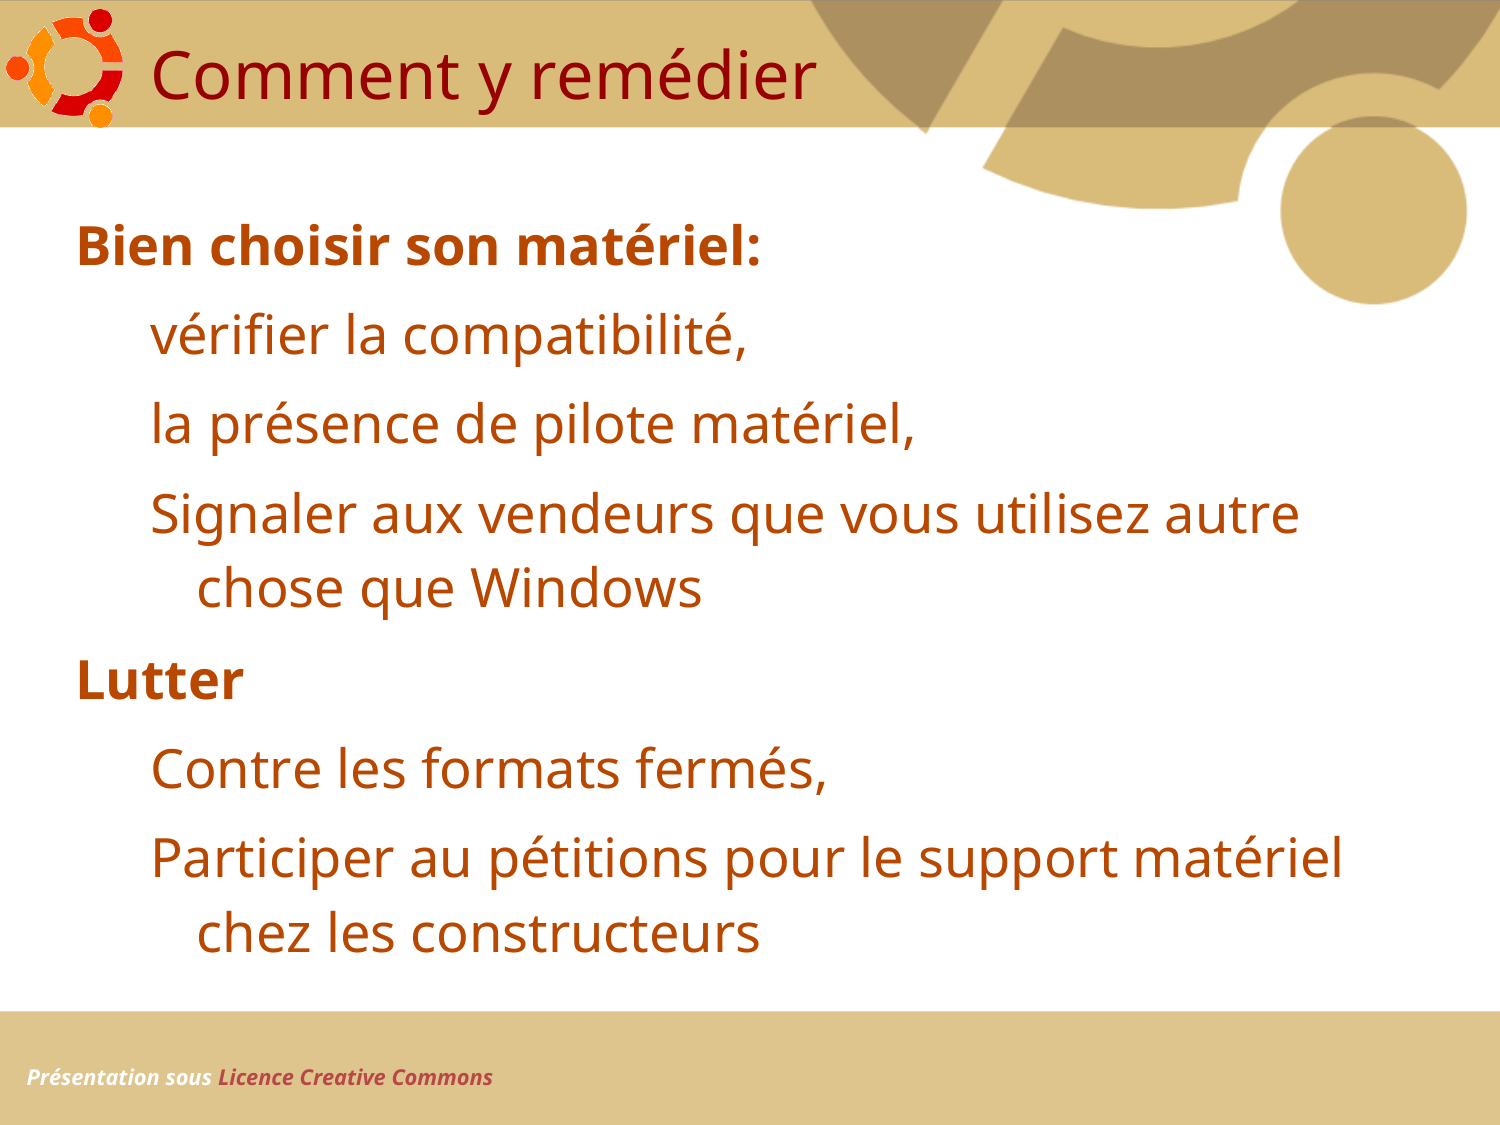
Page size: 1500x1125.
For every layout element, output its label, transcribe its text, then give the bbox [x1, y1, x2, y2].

list Bien choisir son matériel: vérifier la compatibilité, la présence de pilote matériel, Signaler aux vendeurs que vous utilisez autre chose que Windows Lutter Contre les formats fermés, Participer au pétitions pour le support matériel chez les constructeurs [75, 206, 1425, 952]
picture [0, 0, 1500, 557]
title Comment y remédier [135, 0, 1417, 148]
